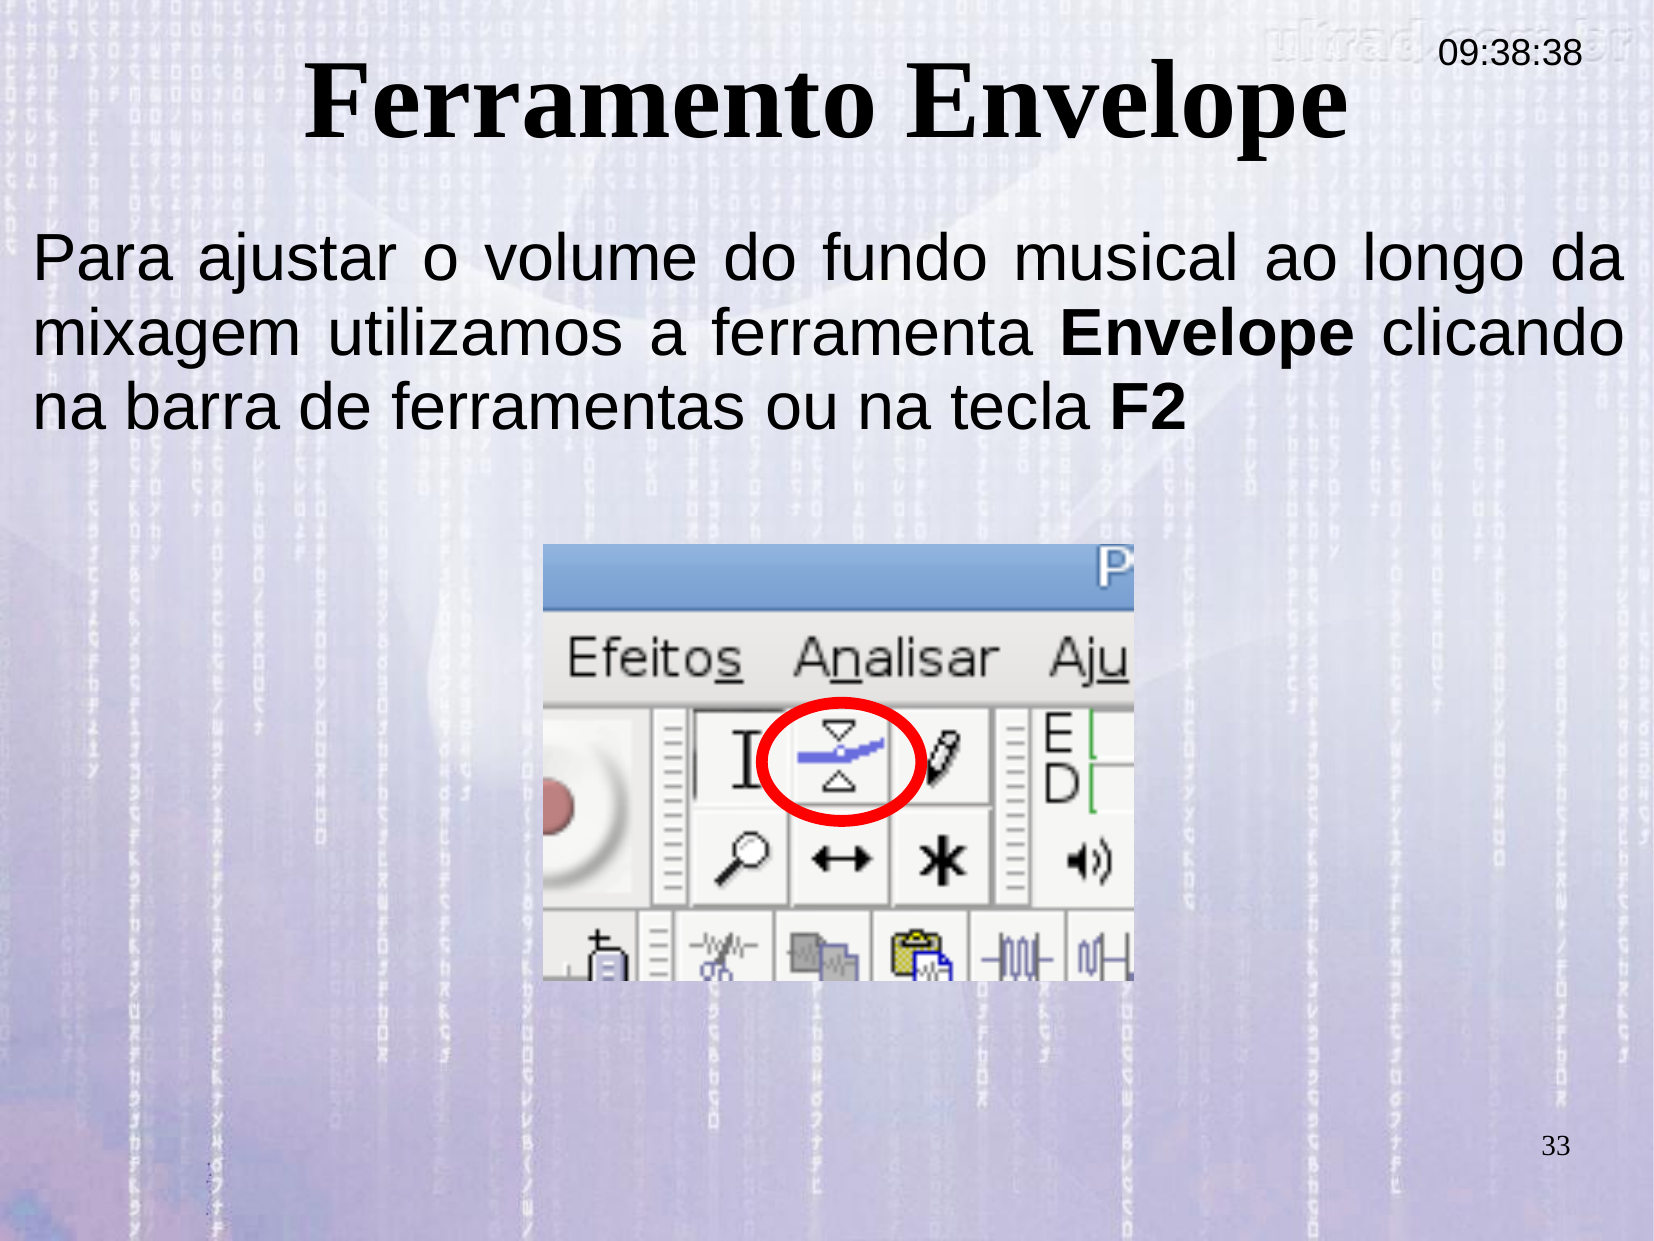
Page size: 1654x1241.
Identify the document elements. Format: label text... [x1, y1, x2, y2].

text_box Ferramento Envelope [29, 29, 1625, 191]
text_box Para ajustar o volume do fundo musical ao longo da mixagem utilizamos a ferramenta Envelope clicando na barra de ferramentas ou na tecla F2 [17, 212, 1641, 452]
picture [0, 0, 1654, 1241]
text_box 12:04:18 [1423, 23, 1631, 94]
